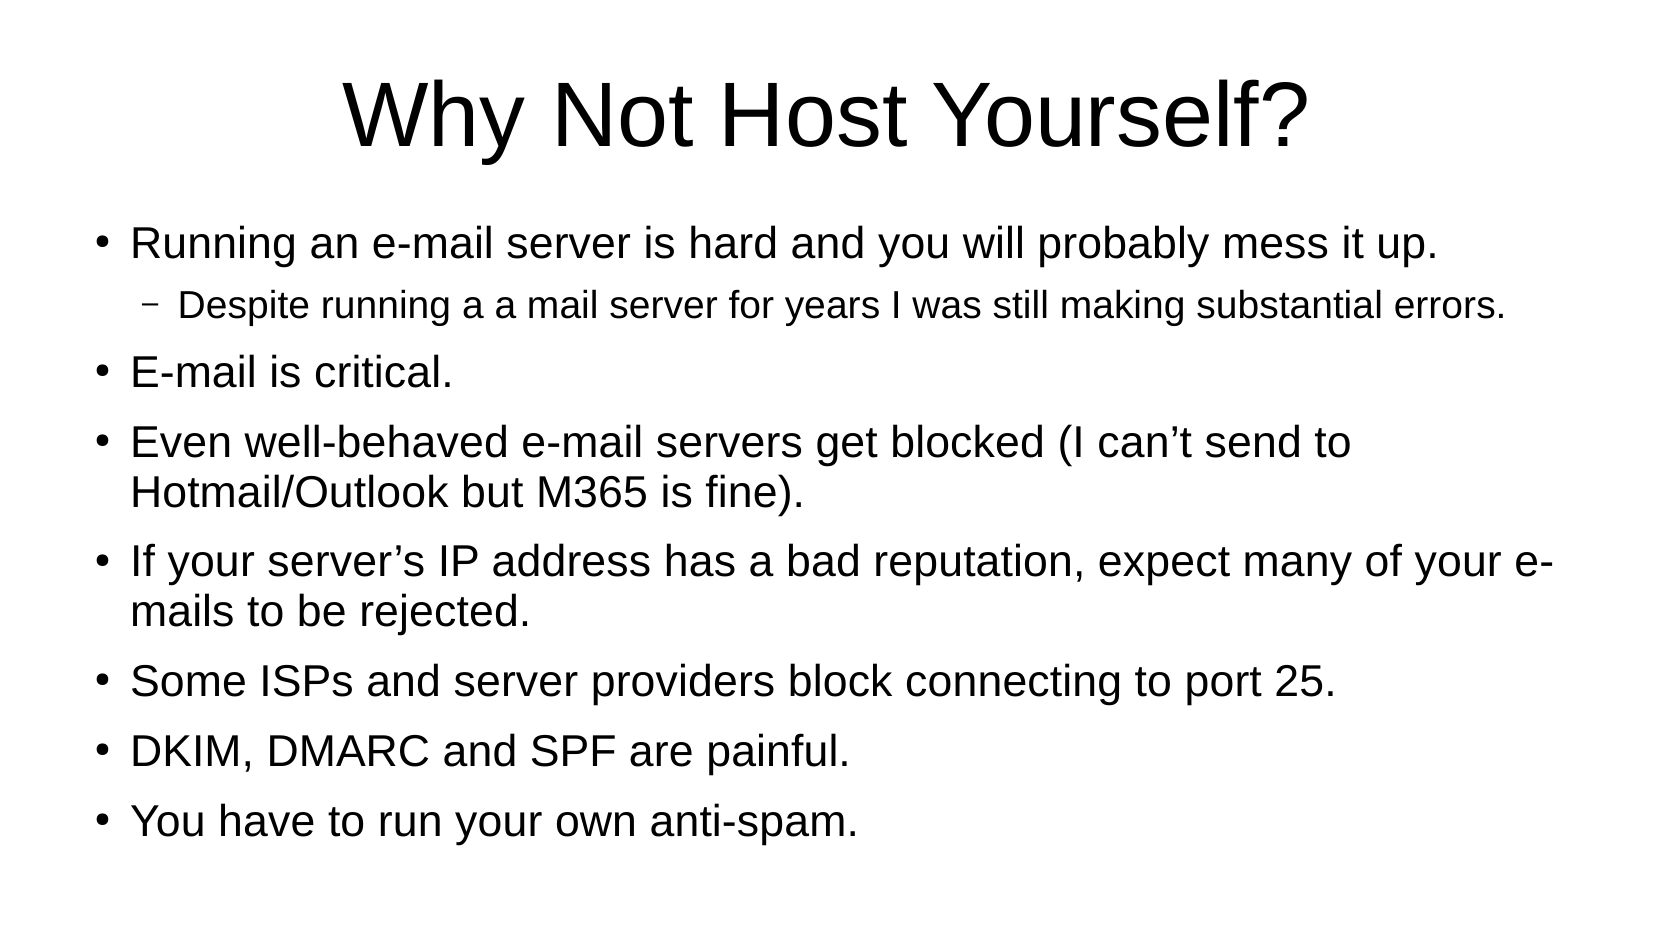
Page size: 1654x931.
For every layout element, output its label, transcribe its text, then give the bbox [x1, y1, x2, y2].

list Running an e-mail server is hard and you will probably mess it up. Despite running a a mail server for years I was still making substantial errors. E-mail is critical. Even well-behaved e-mail servers get blocked (I can’t send to Hotmail/Outlook but M365 is fine). If your server’s IP address has a bad reputation, expect many of your e-mails to be rejected. Some ISPs and server providers block connecting to port 25. DKIM, DMARC and SPF are painful. You have to run your own anti-spam. [82, 217, 1571, 857]
title Why Not Host Yourself? [82, 37, 1571, 193]
